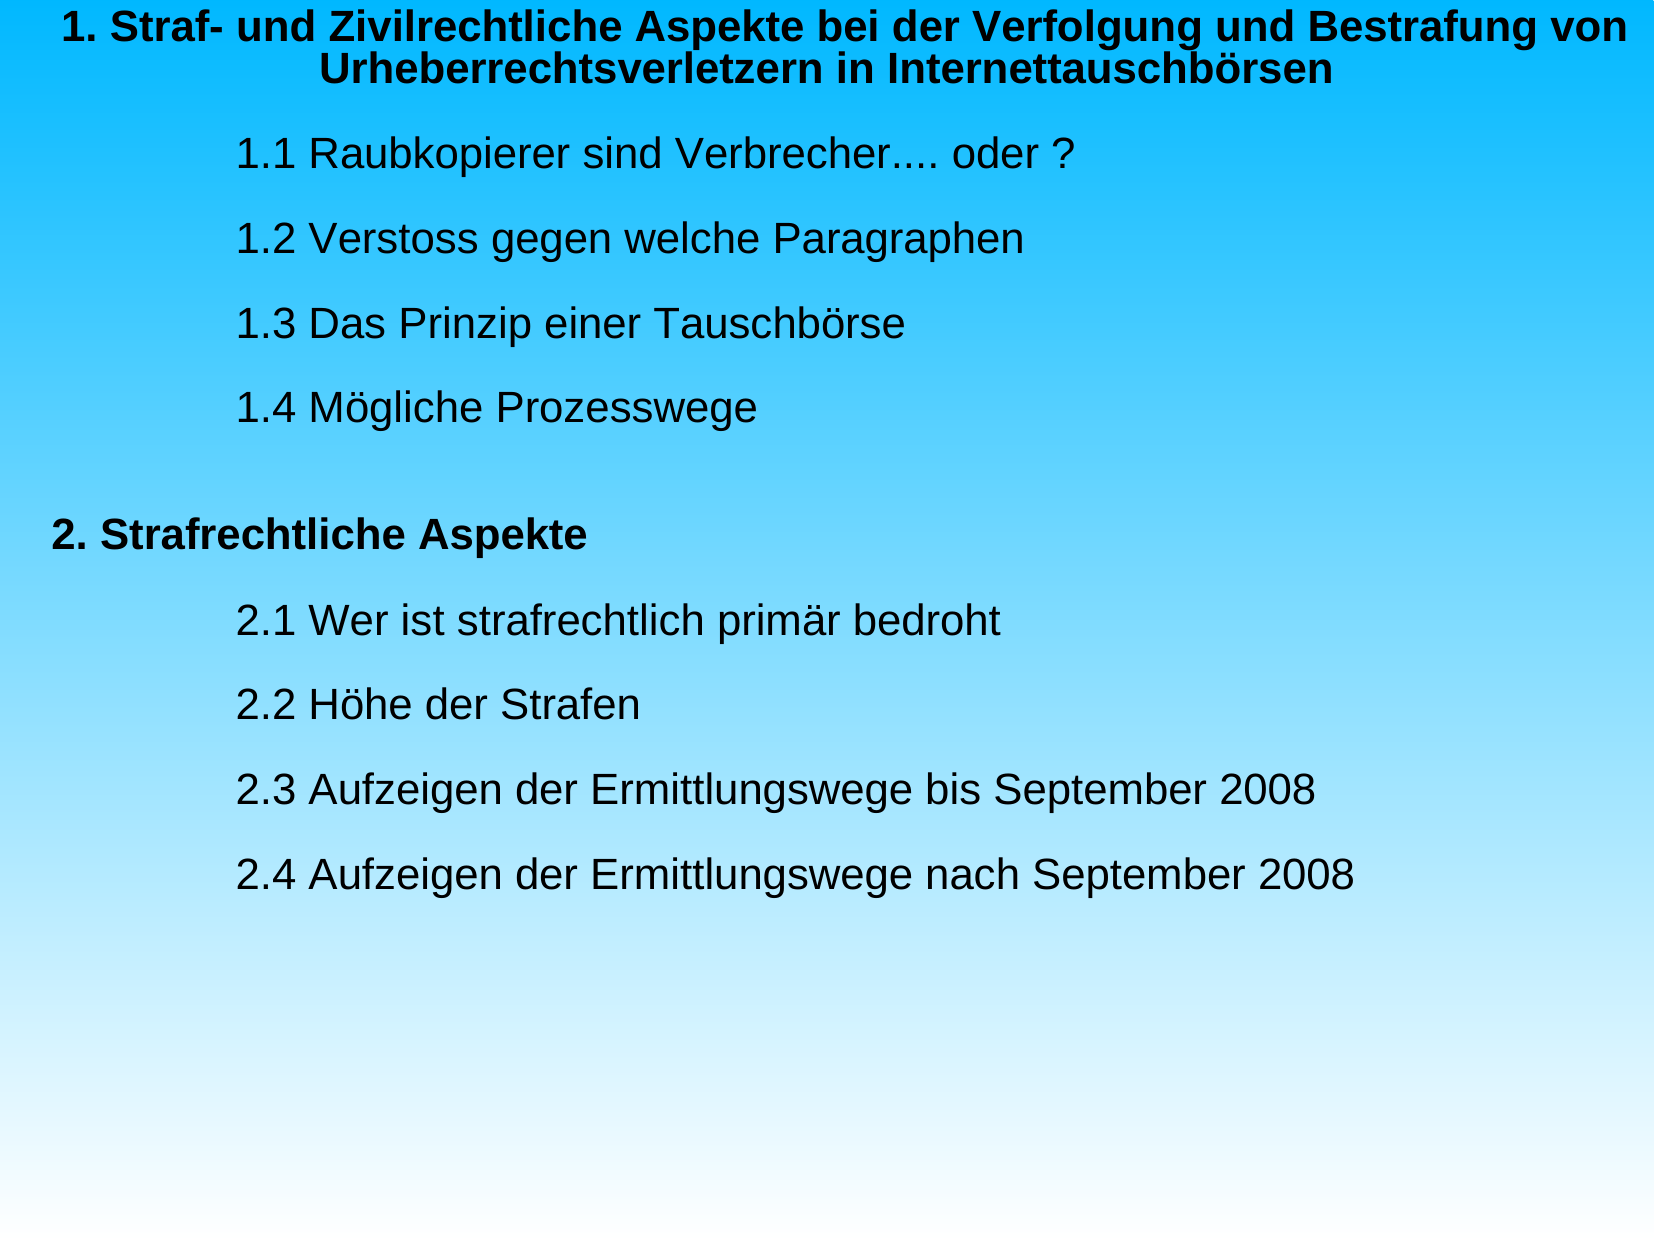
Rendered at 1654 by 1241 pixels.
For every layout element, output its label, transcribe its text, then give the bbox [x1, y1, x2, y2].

text_box 1. Straf- und Zivilrechtliche Aspekte bei der Verfolgung und Bestrafung von Urheberrechtsverletzern in Internettauschbörsen 1.1 Raubkopierer sind Verbrecher.... oder ? 1.2 Verstoss gegen welche Paragraphen 1.3 Das Prinzip einer Tauschbörse 1.4 Mögliche Prozesswege 2. Strafrechtliche Aspekte 2.1 Wer ist strafrechtlich primär bedroht 2.2 Höhe der Strafen 2.3 Aufzeigen der Ermittlungswege bis September 2008 2.4 Aufzeigen der Ermittlungswege nach September 2008 [0, 0, 1654, 1241]
